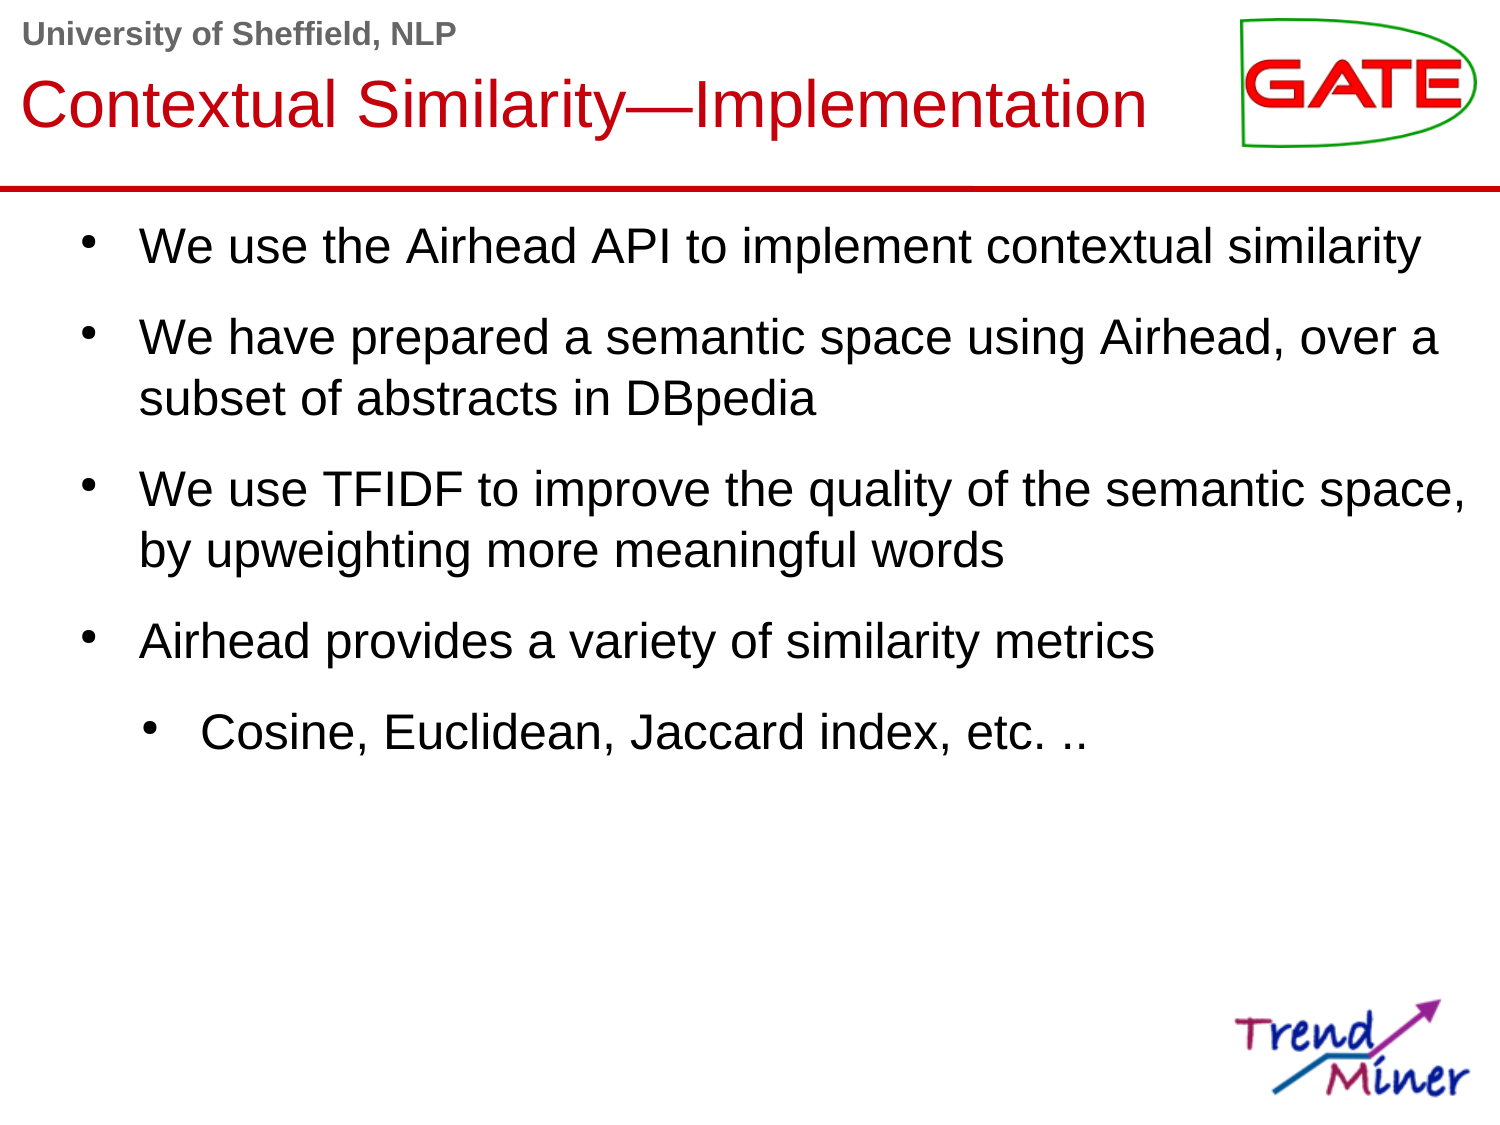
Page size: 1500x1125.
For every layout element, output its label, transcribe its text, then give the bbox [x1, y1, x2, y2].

list We use the Airhead API to implement contextual similarity We have prepared a semantic space using Airhead, over a subset of abstracts in DBpedia We use TFIDF to improve the quality of the semantic space, by upweighting more meaningful words Airhead provides a variety of similarity metrics Cosine, Euclidean, Jaccard index, etc. .. [23, 212, 1477, 1063]
title Contextual Similarity—Implementation [20, 45, 1240, 166]
picture [1204, 992, 1496, 1118]
picture [1240, 18, 1477, 148]
